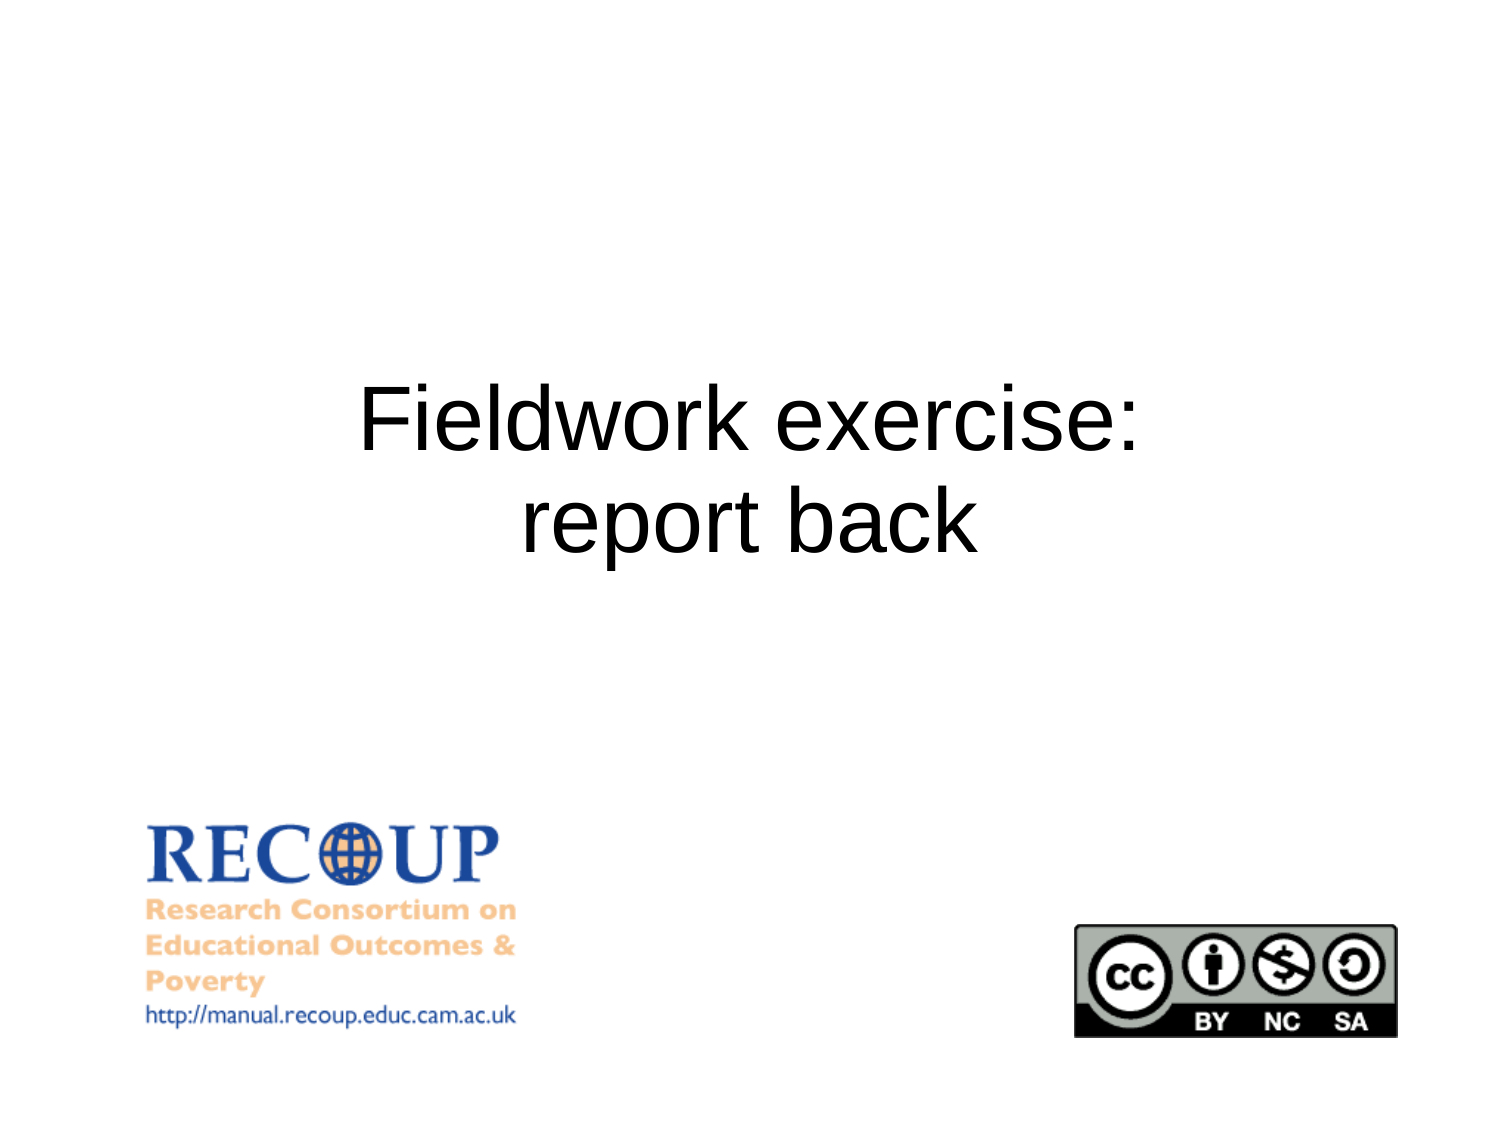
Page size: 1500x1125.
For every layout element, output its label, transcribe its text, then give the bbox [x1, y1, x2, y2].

title Fieldwork exercise: report back [112, 349, 1388, 591]
picture [140, 812, 538, 1034]
picture [1074, 924, 1398, 1039]
